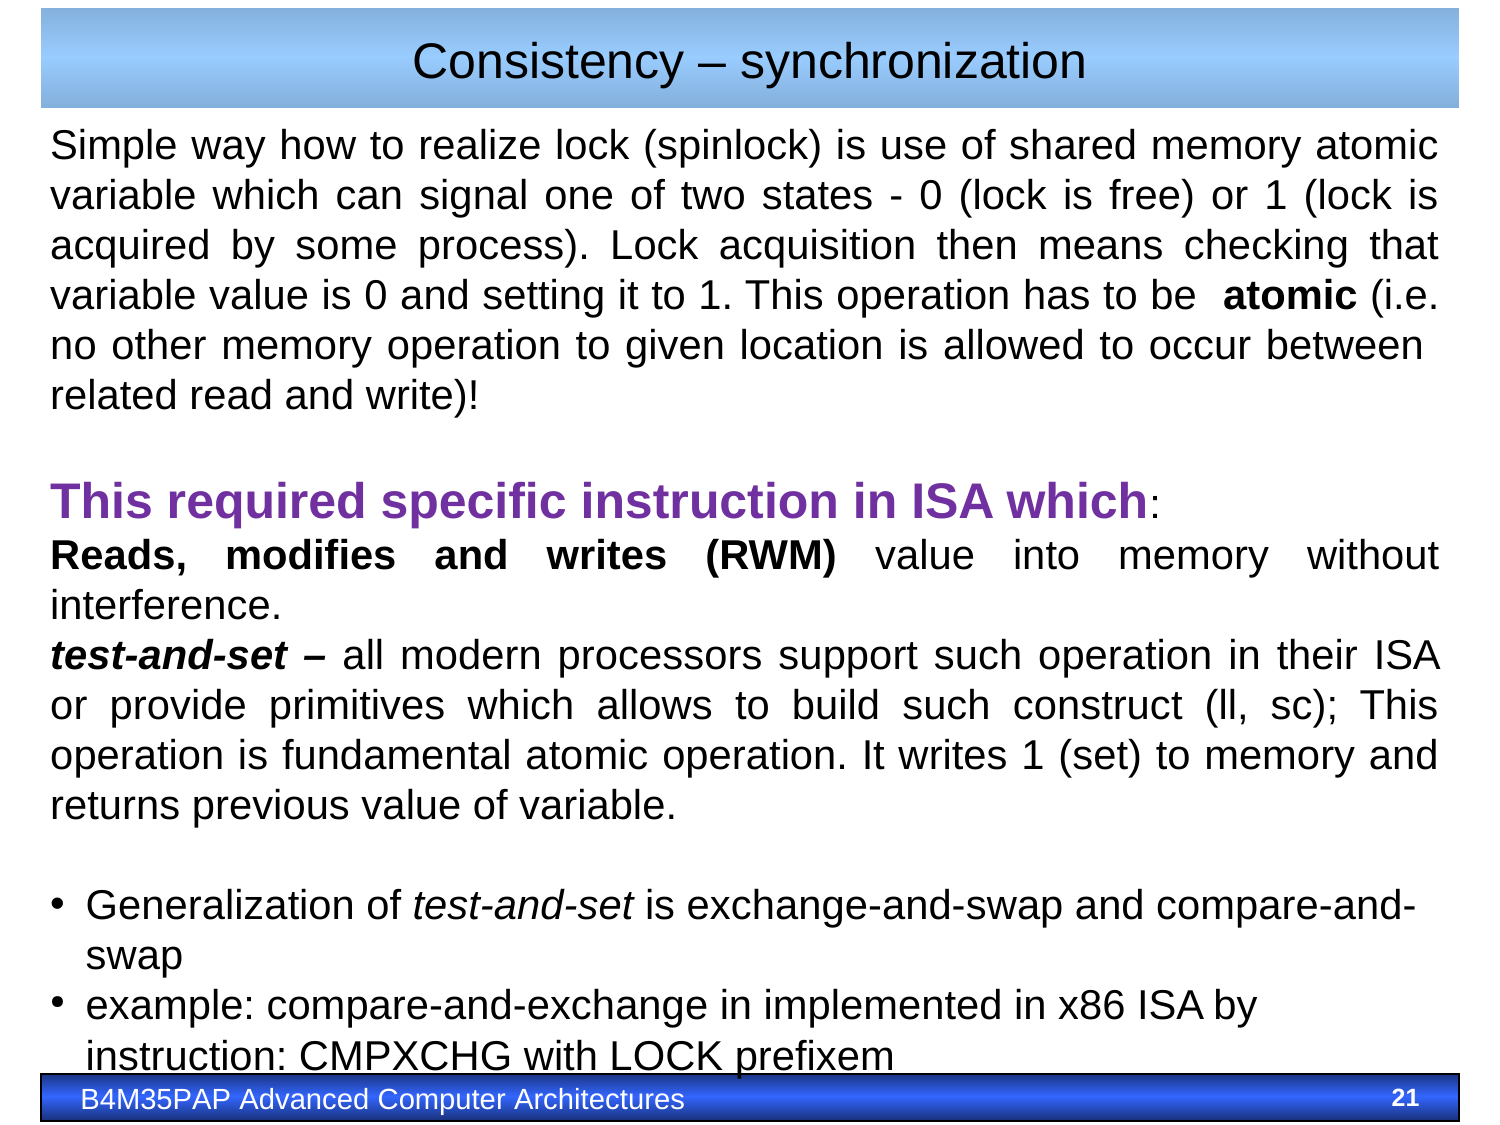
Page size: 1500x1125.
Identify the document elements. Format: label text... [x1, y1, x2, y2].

text_box Simple way how to realize lock (spinlock) is use of shared memory atomic variable which can signal one of two states - 0 (lock is free) or 1 (lock is acquired by some process). Lock acquisition then means checking that variable value is 0 and setting it to 1. This operation has to be atomic (i.e. no other memory operation to given location is allowed to occur between related read and write)! This required specific instruction in ISA which: Reads, modifies and writes (RWM) value into memory without interference. test-and-set – all modern processors support such operation in their ISA or provide primitives which allows to build such construct (ll, sc); This operation is fundamental atomic operation. It writes 1 (set) to memory and returns previous value of variable. Generalization of test-and-set is exchange-and-swap and compare-and-swap example: compare-and-exchange in implemented in x86 ISA by instruction: CMPXCHG with LOCK prefixem [35, 110, 1455, 1086]
title Consistency – synchronization [41, 8, 1459, 108]
